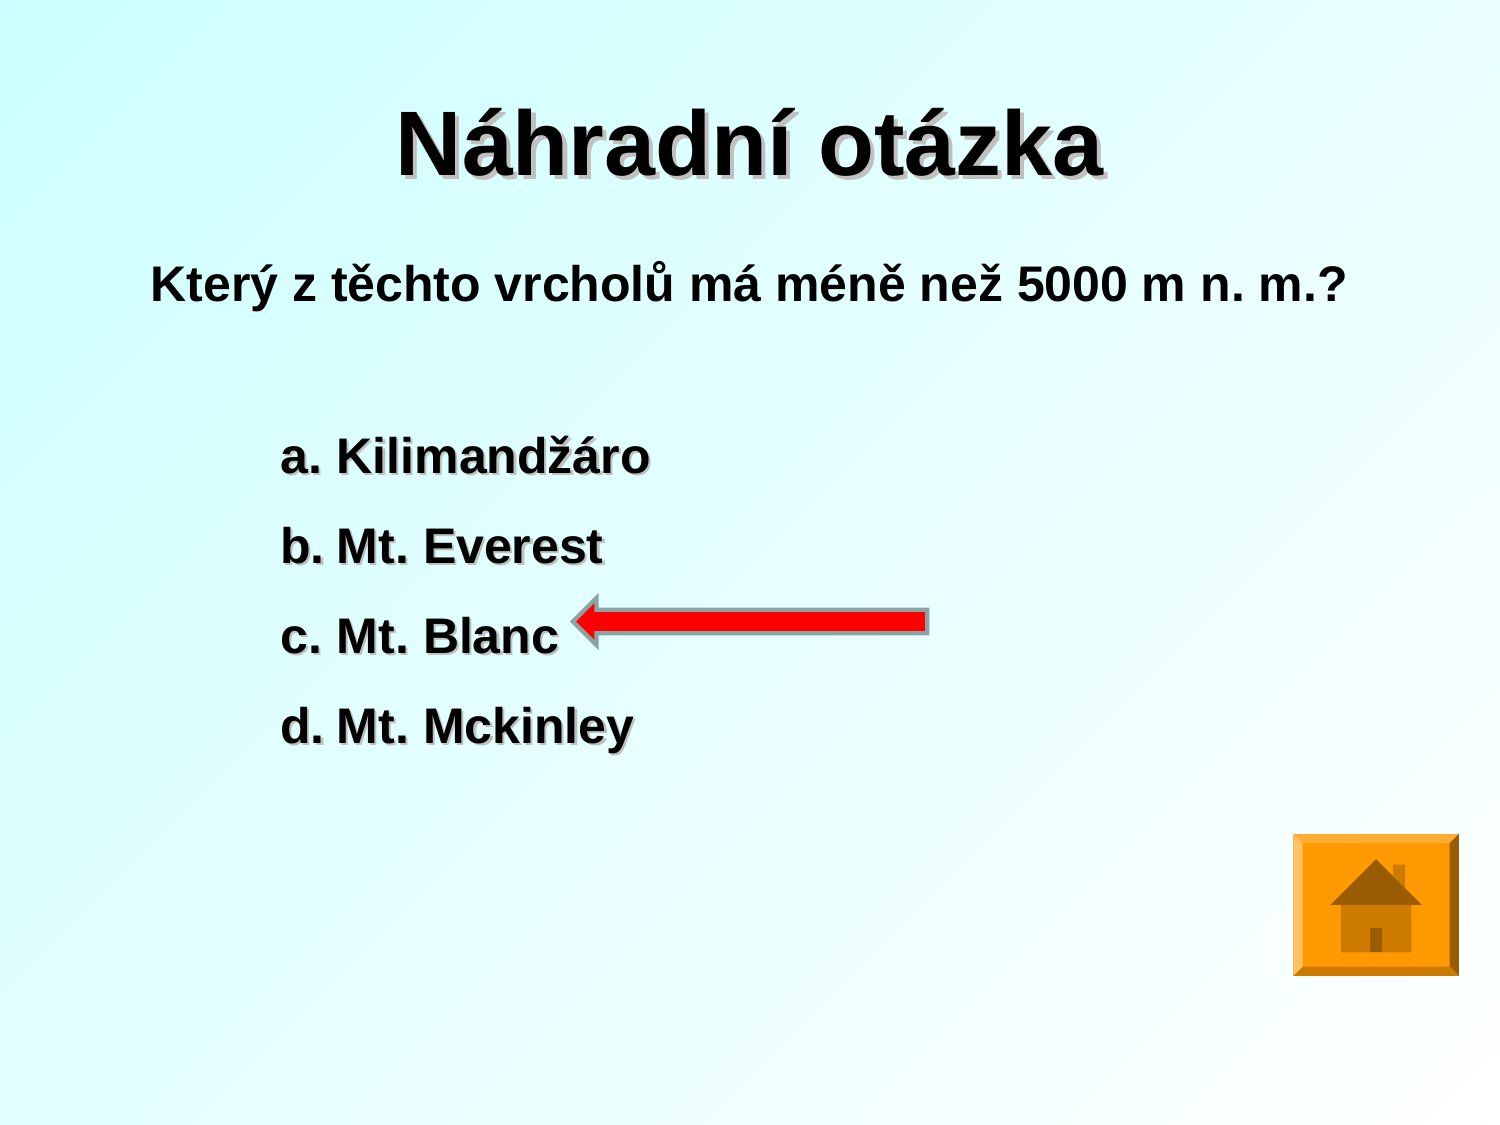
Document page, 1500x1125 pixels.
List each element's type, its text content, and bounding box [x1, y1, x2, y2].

title Náhradní otázka [75, 45, 1426, 233]
text_box Kilimandžáro Mt. Everest Mt. Blanc Mt. Mckinley [265, 385, 880, 761]
text_box [572, 597, 928, 646]
text_box [1295, 834, 1459, 976]
list Který z těchto vrcholů má méně než 5000 m n. m.? [135, 243, 1364, 327]
